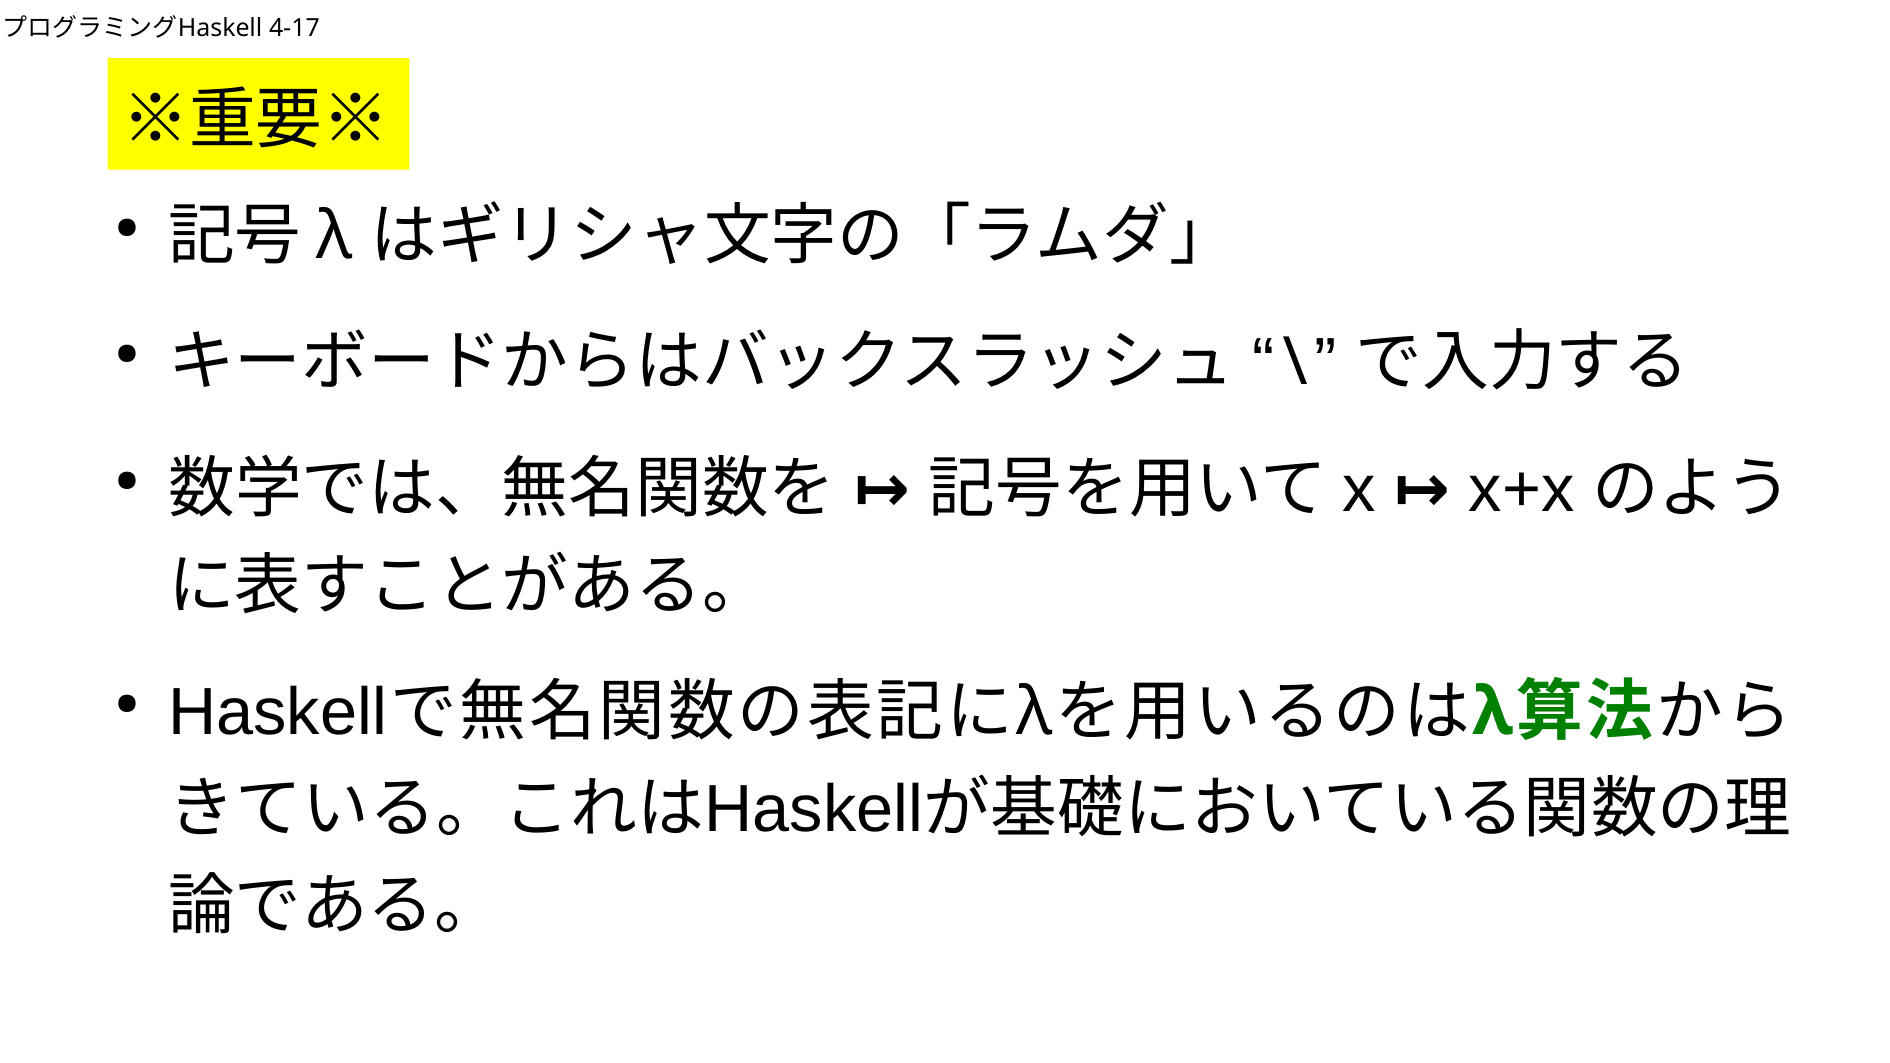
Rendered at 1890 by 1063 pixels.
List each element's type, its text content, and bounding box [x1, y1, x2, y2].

list 記号 λ はギリシャ文字の「ラムダ」 キーボードからはバックスラッシュ “\” で入力する 数学では、無名関数を ↦ 記号を用いて x ↦ x+x のように表すことがある。 Haskellで無名関数の表記にλを用いるのはλ算法からきている。これはHaskellが基礎においている関数の理論である。 [94, 177, 1796, 776]
text_box ※重要※ [107, 58, 410, 140]
